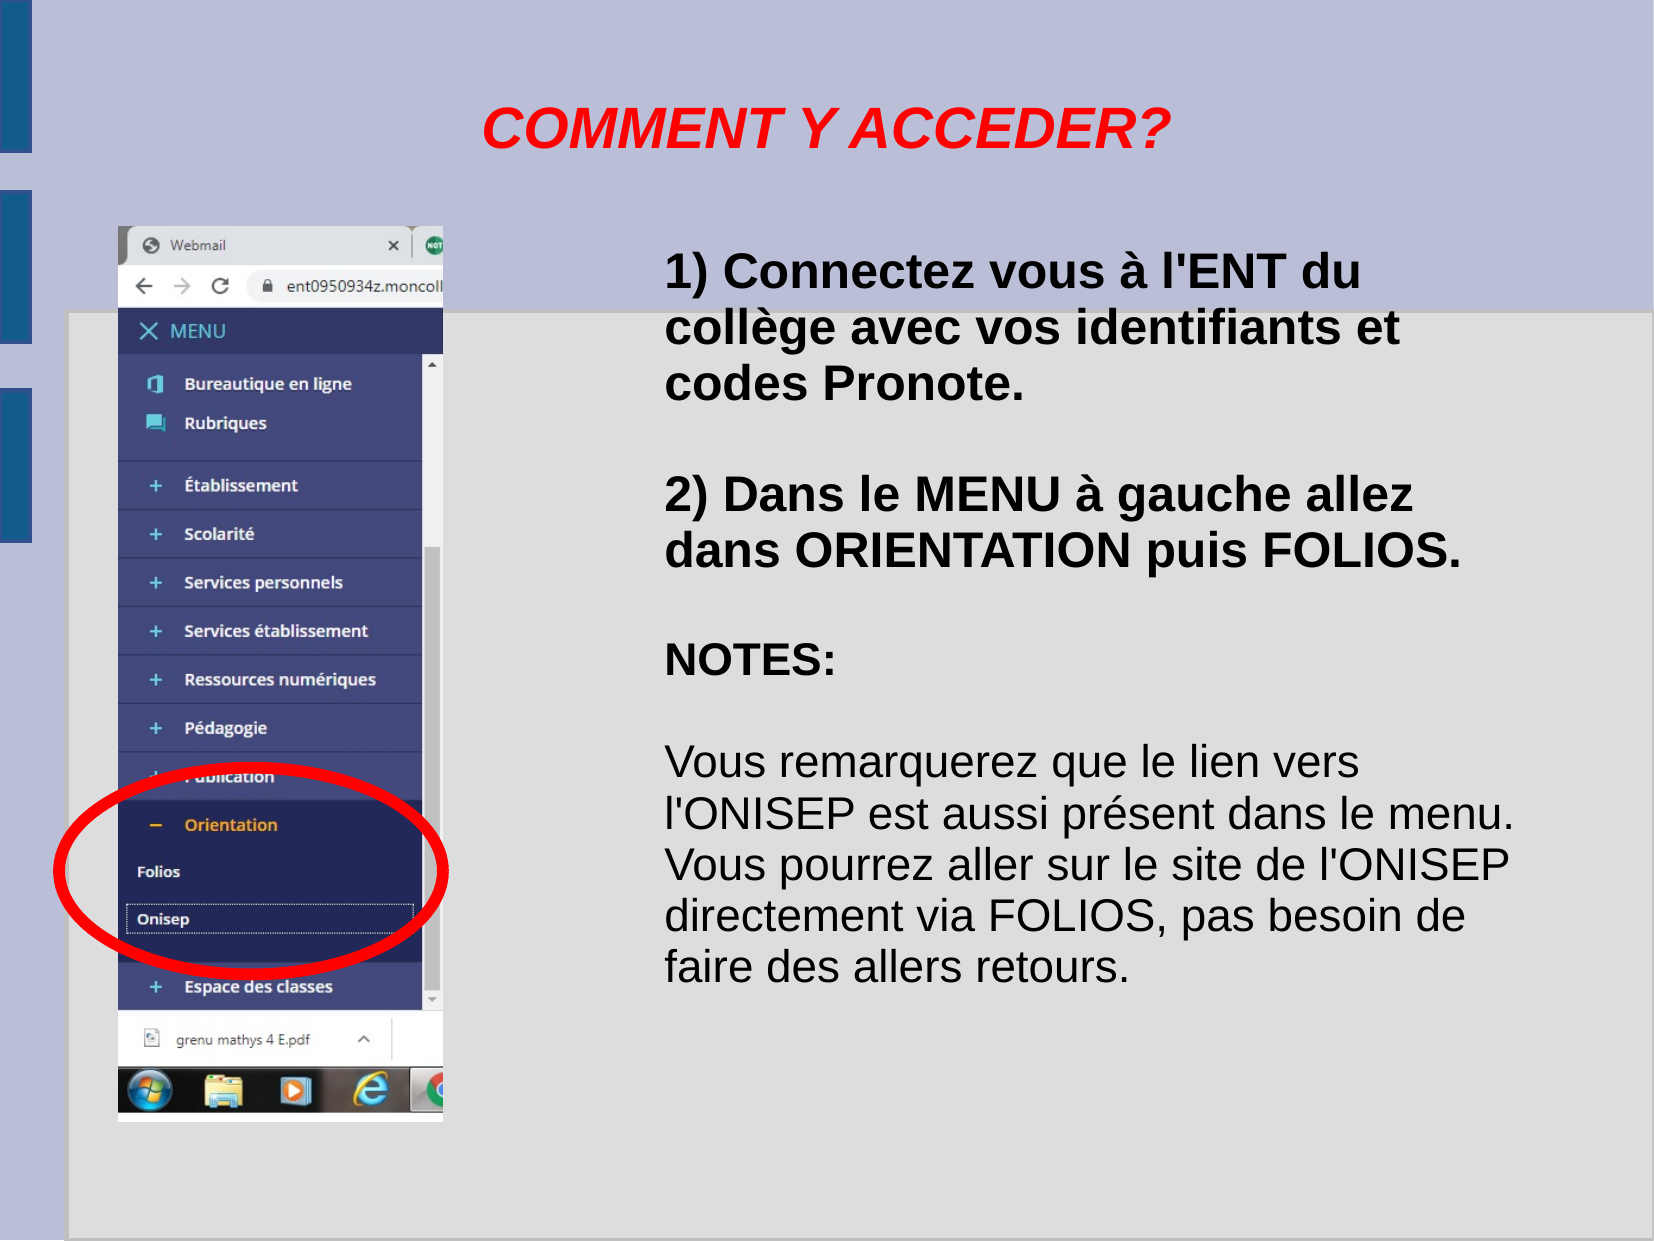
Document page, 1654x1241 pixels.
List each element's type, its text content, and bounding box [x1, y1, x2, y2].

picture [118, 900, 443, 1123]
picture [118, 774, 436, 968]
text_box COMMENT Y ACCEDER? [118, 88, 1536, 170]
text_box 1) Connectez vous à l'ENT du collège avec vos identifiants et codes Pronote. 2) Dans le MENU à gauche allez dans ORIENTATION puis FOLIOS. NOTES: Vous remarquerez que le lien vers l'ONISEP est aussi présent dans le menu. Vous pourrez aller sur le site de l'ONISEP directement via FOLIOS, pas besoin de faire des allers retours. [649, 236, 1536, 1050]
picture [118, 226, 443, 842]
